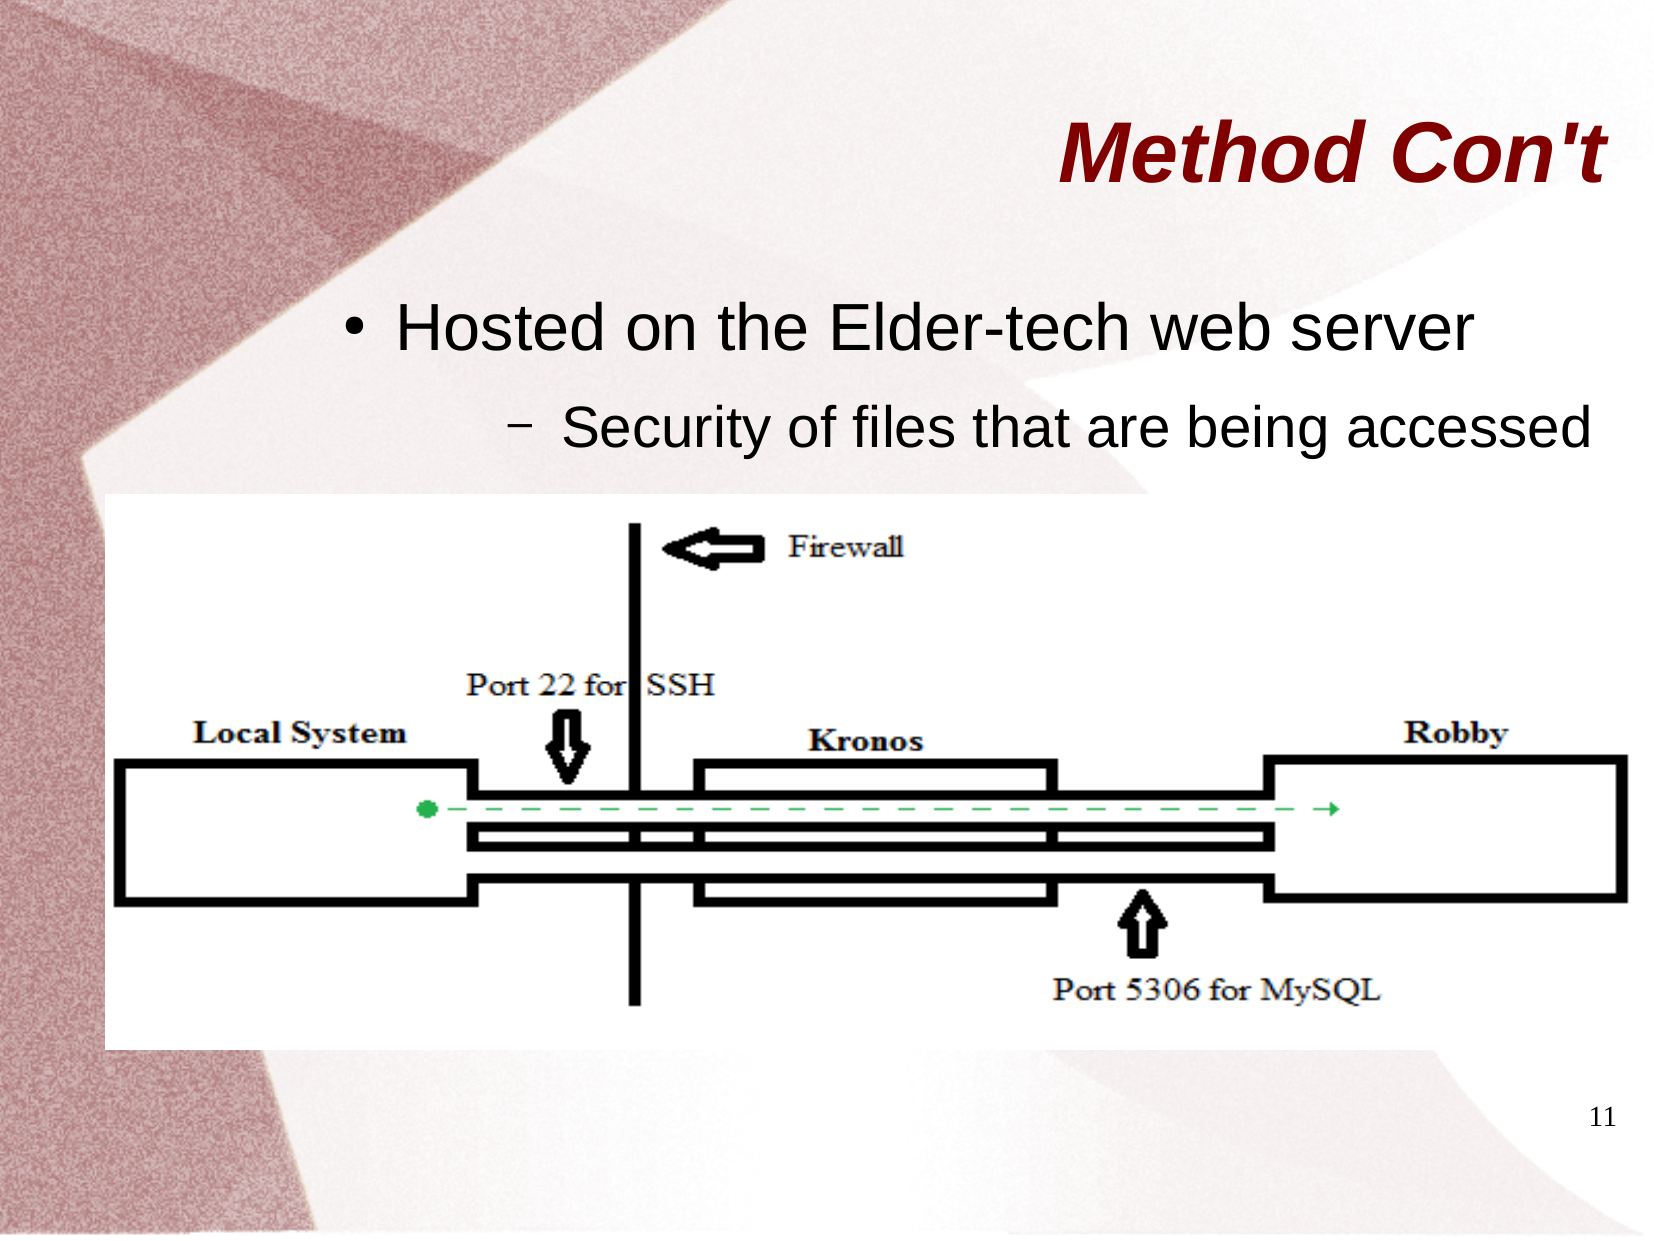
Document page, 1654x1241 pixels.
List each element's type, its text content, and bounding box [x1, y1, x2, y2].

title Method Con't [596, 49, 1607, 257]
picture [0, 0, 1654, 1241]
list Hosted on the Elder-tech web server Security of files that are being accessed [324, 290, 1601, 494]
